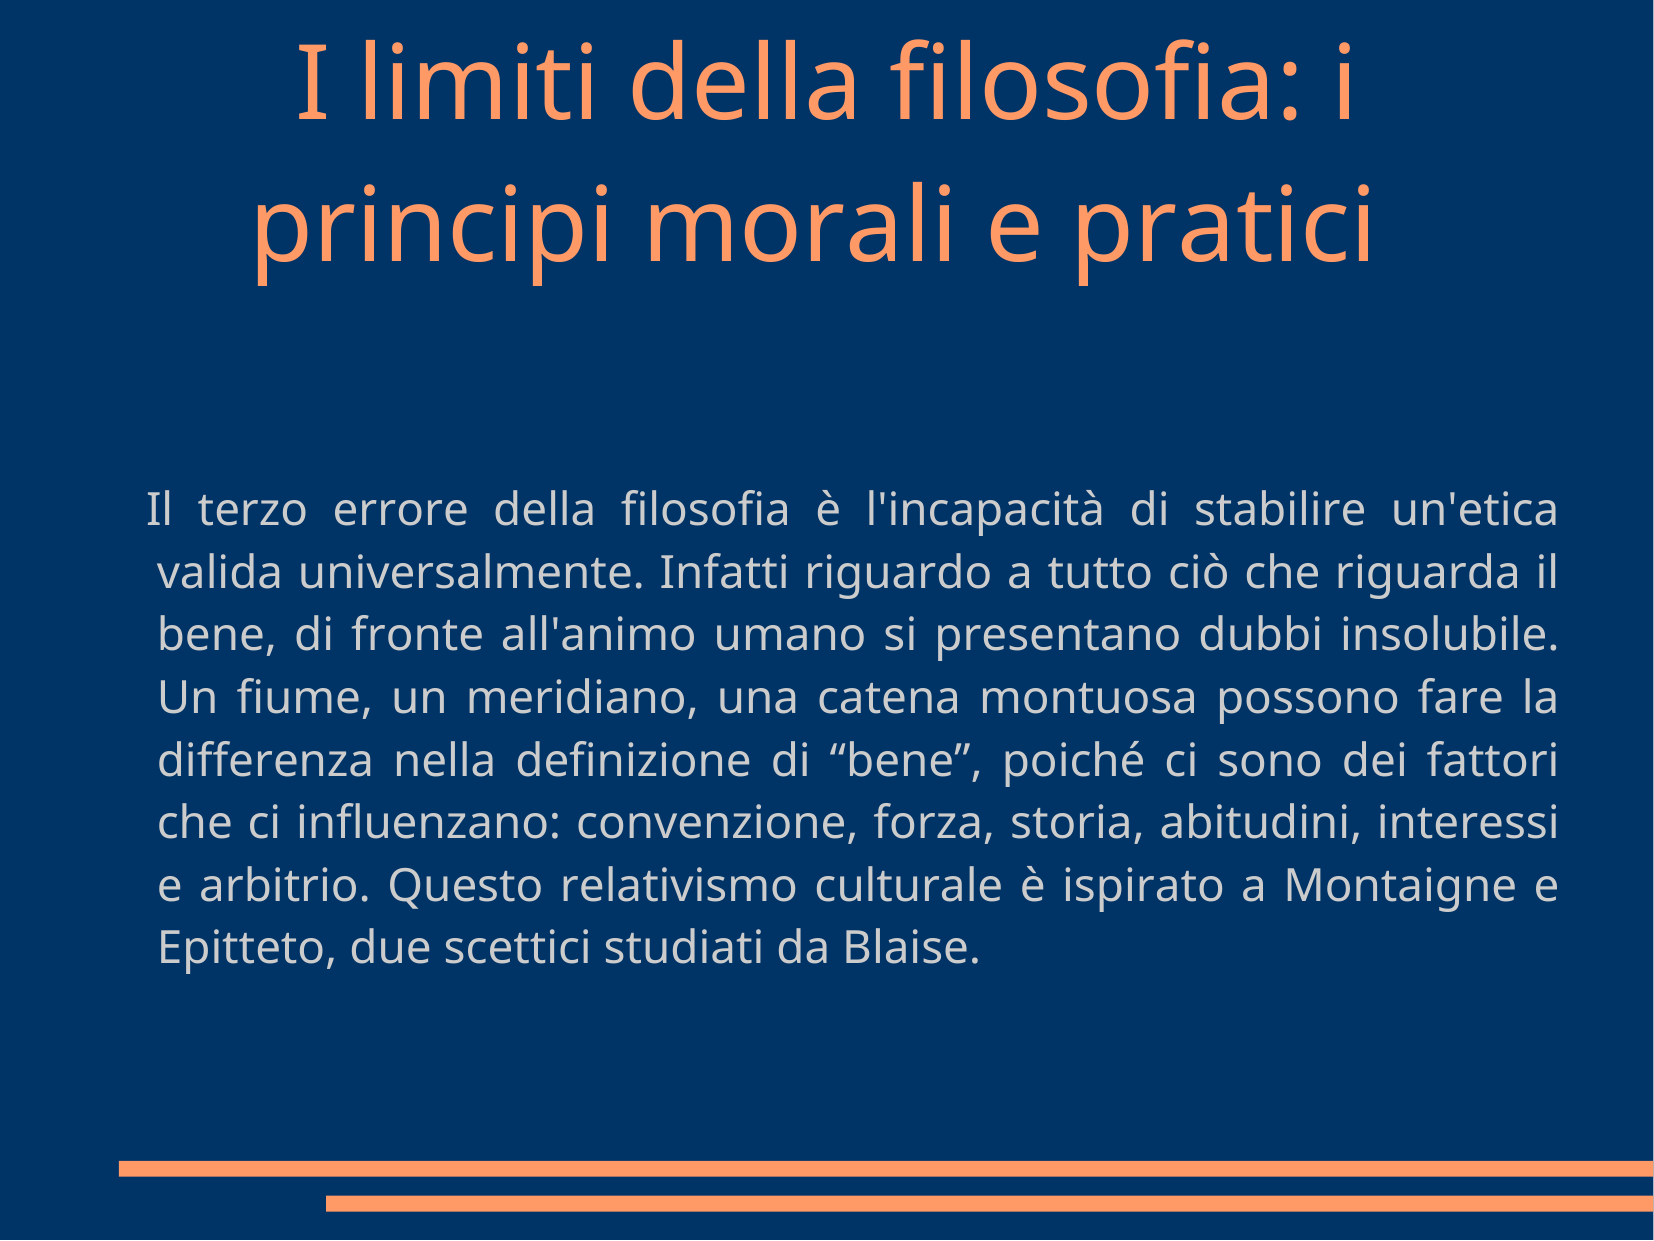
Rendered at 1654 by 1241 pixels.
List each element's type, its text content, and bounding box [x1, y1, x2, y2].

title I limiti della filosofia: i principi morali e pratici [121, 0, 1534, 315]
subtitle Il terzo errore della filosofia è l'incapacità di stabilire un'etica valida universalmente. Infatti riguardo a tutto ciò che riguarda il bene, di fronte all'animo umano si presentano dubbi insolubile. Un fiume, un meridiano, una catena montuosa possono fare la differenza nella definizione di “bene”, poiché ci sono dei fattori che ci influenzano: convenzione, forza, storia, abitudini, interessi e arbitrio. Questo relativismo culturale è ispirato a Montaigne e Epitteto, due scettici studiati da Blaise. [121, 329, 1561, 1125]
